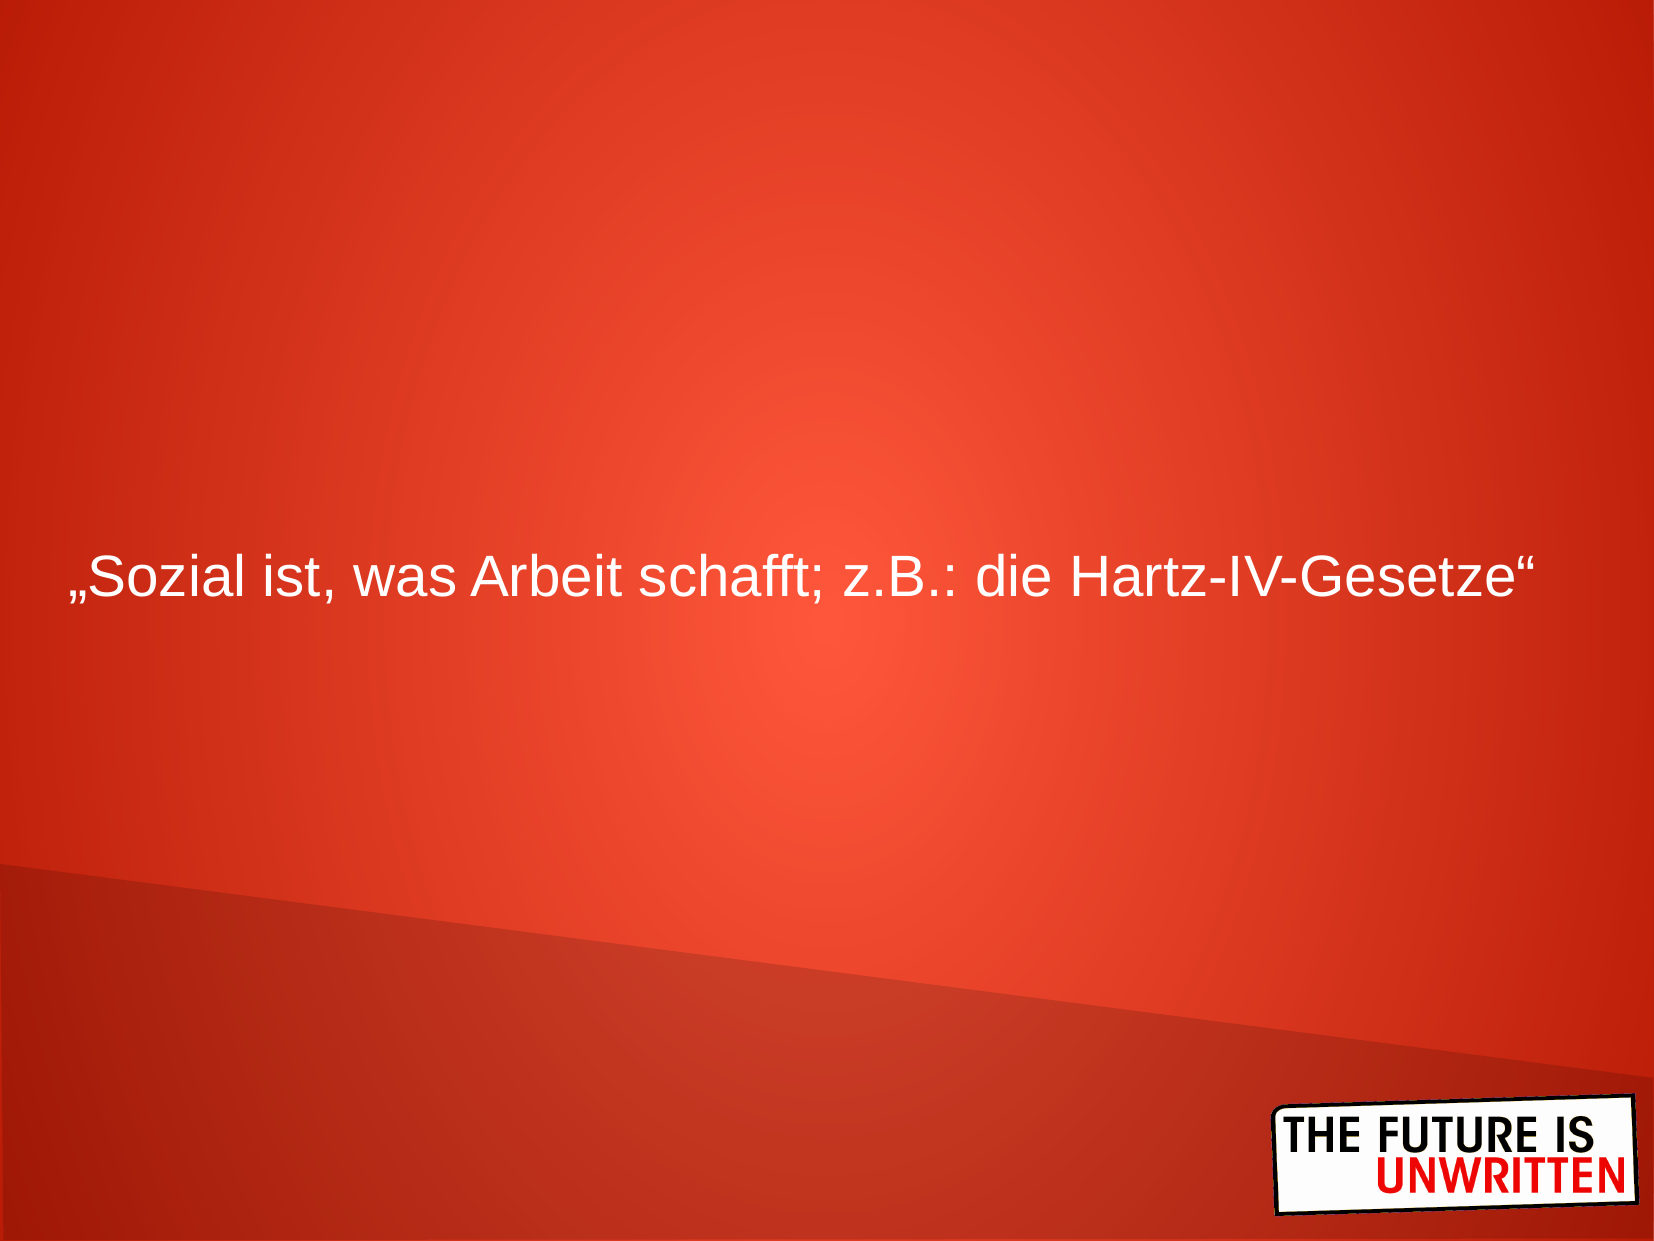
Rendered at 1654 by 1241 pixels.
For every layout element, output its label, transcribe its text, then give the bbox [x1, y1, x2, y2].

picture [1269, 1092, 1640, 1217]
subtitle „Sozial ist, was Arbeit schafft; z.B.: die Hartz-IV-Gesetze“ [59, 29, 1548, 1123]
